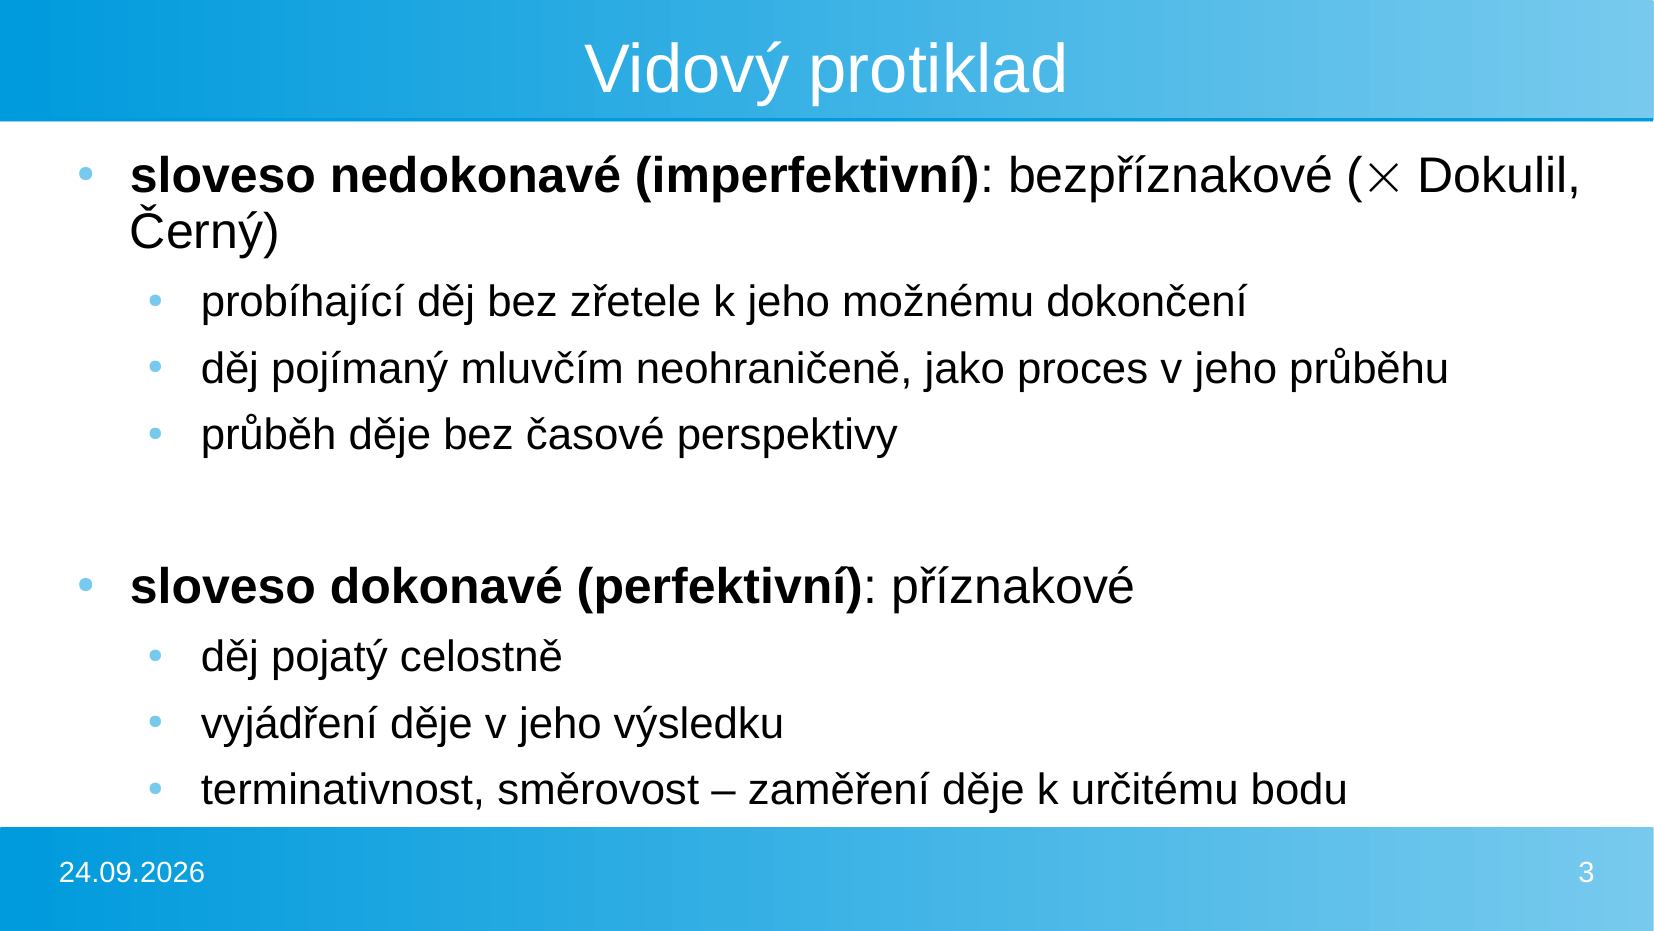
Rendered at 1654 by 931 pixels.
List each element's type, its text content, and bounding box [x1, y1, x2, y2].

list sloveso nedokonavé (imperfektivní): bezpříznakové ( Dokulil, Černý) probíhající děj bez zřetele k jeho možnému dokončení děj pojímaný mluvčím neohraničeně, jako proces v jeho průběhu průběh děje bez časové perspektivy sloveso dokonavé (perfektivní): příznakové děj pojatý celostně vyjádření děje v jeho výsledku terminativnost, směrovost – zaměření děje k určitému bodu [59, 147, 1595, 827]
title Vidový protiklad [59, 29, 1595, 108]
